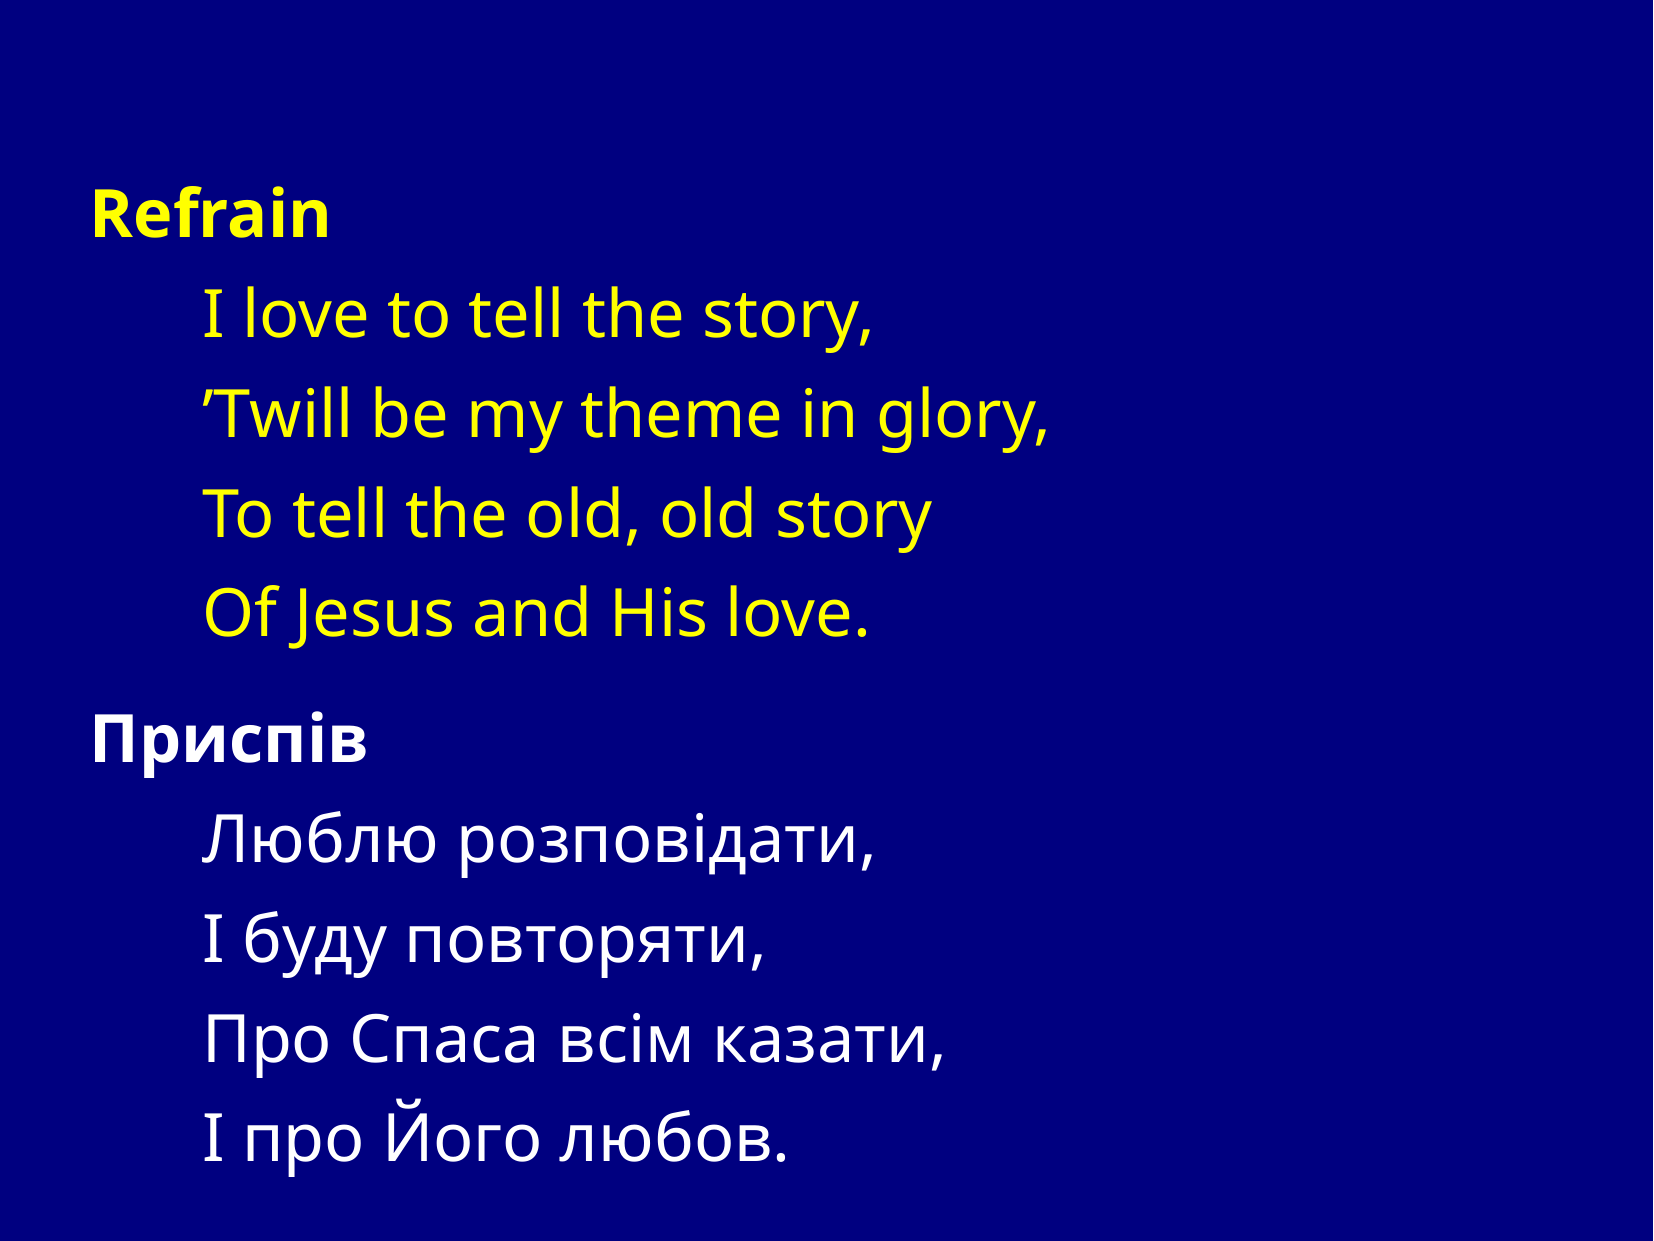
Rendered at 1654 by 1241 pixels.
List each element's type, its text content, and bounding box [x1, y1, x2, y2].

text_box Refrain I love to tell the story, ’Twill be my theme in glory, To tell the old, old story Of Jesus and His love. [75, 150, 1576, 638]
text_box Приспів Люблю розповідати, І буду повторяти, Про Спаса всім казати, І про Його любов. [75, 675, 1576, 1163]
